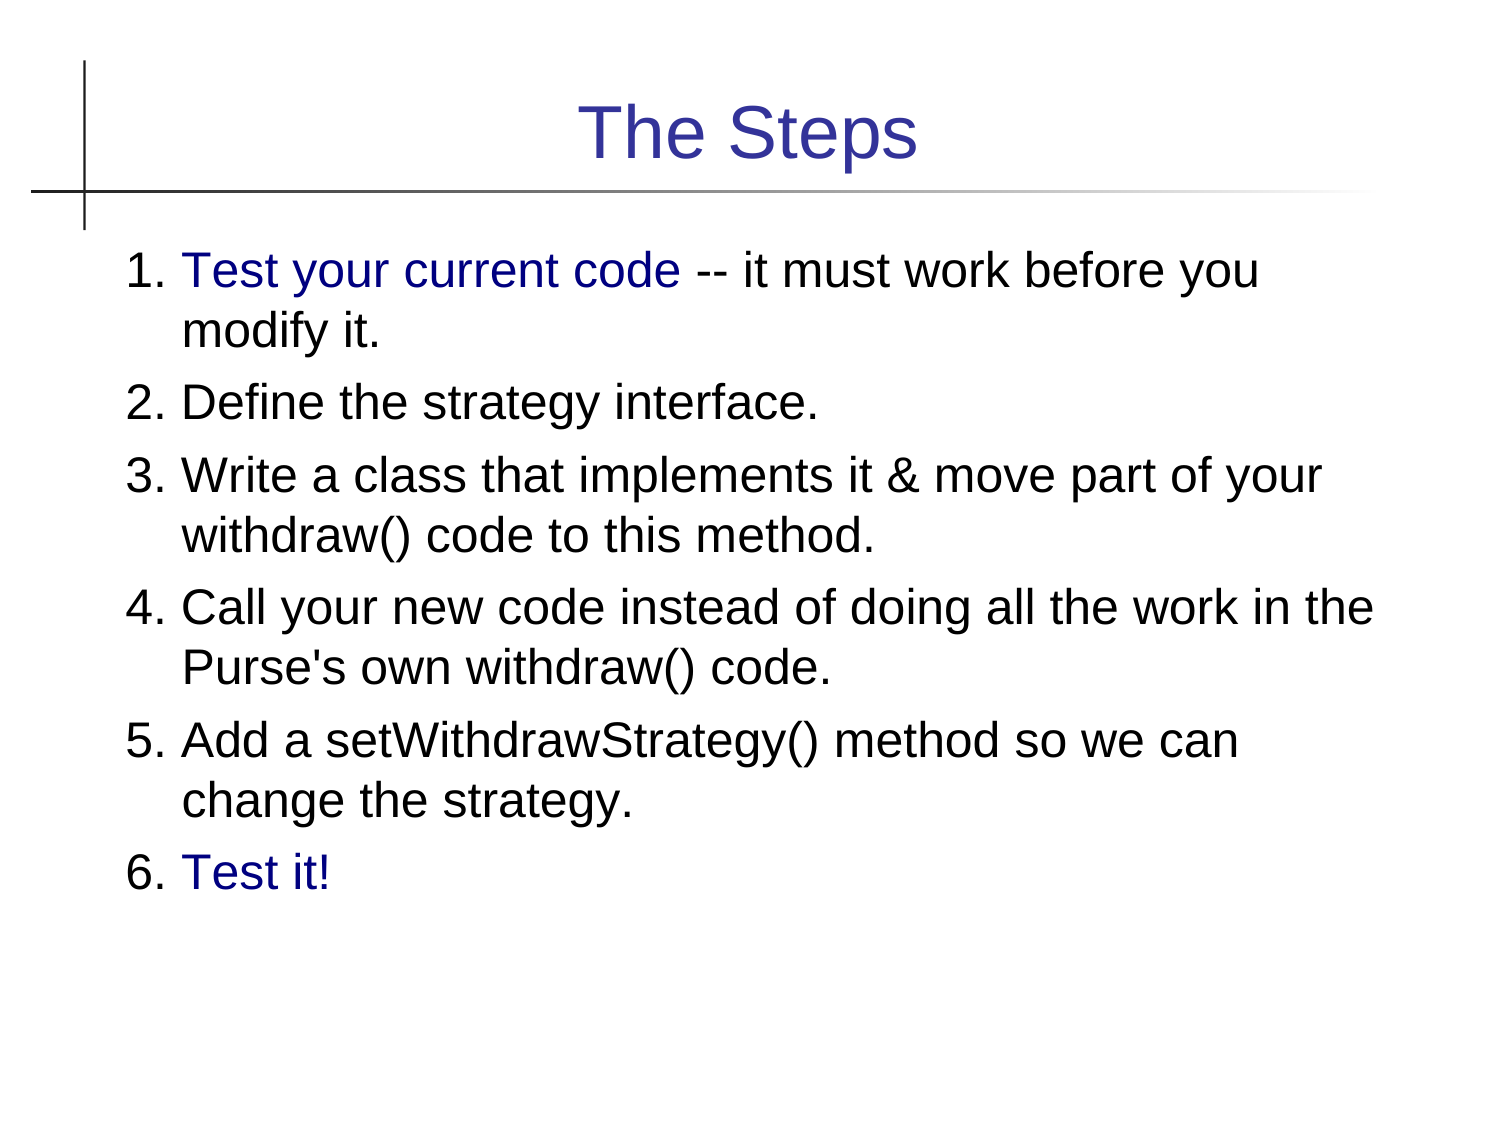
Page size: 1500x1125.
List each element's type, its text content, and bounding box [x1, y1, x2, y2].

title The Steps [100, 42, 1397, 182]
list 1. Test your current code -- it must work before you modify it. 2. Define the strategy interface. 3. Write a class that implements it & move part of your withdraw() code to this method. 4. Call your new code instead of doing all the work in the Purse's own withdraw() code. 5. Add a setWithdrawStrategy() method so we can change the strategy. 6. Test it! [110, 229, 1408, 960]
